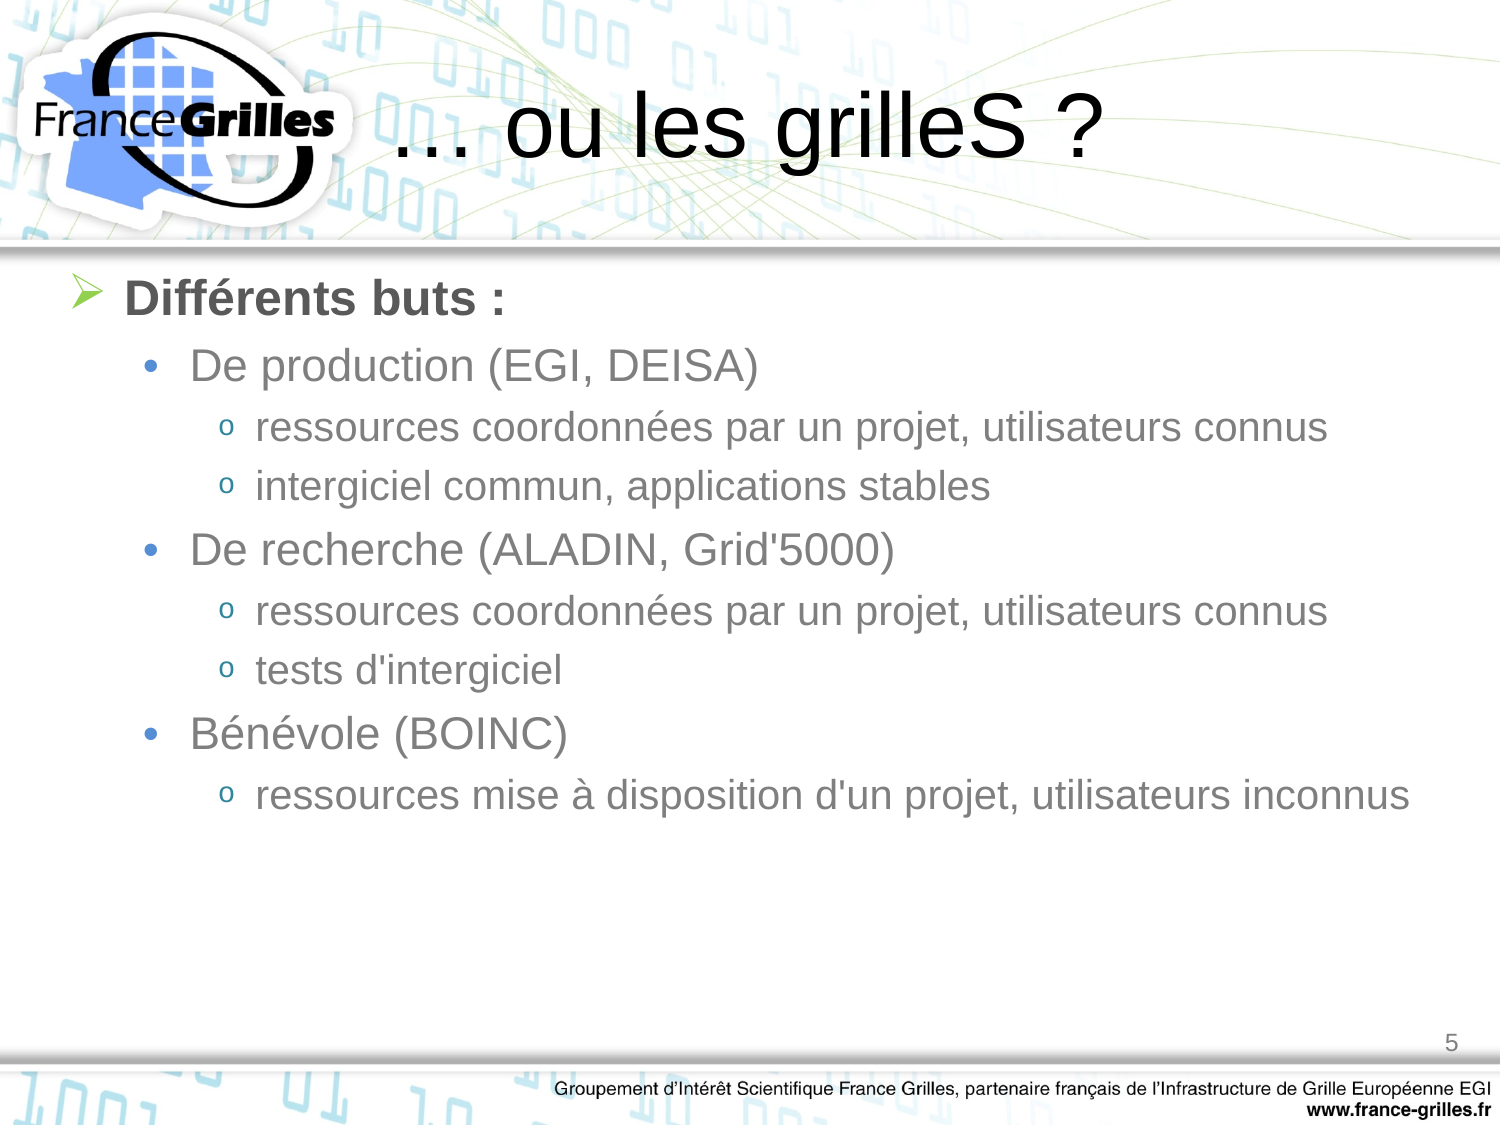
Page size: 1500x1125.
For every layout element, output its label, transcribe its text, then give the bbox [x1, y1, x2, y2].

list Différents buts : De production (EGI, DEISA) ressources coordonnées par un projet, utilisateurs connus intergiciel commun, applications stables De recherche (ALADIN, Grid'5000) ressources coordonnées par un projet, utilisateurs connus tests d'intergiciel Bénévole (BOINC) ressources mise à disposition d'un projet, utilisateurs inconnus [53, 262, 1459, 1024]
picture [0, 0, 1500, 1125]
title … ou les grilleS ? [372, 7, 1459, 244]
